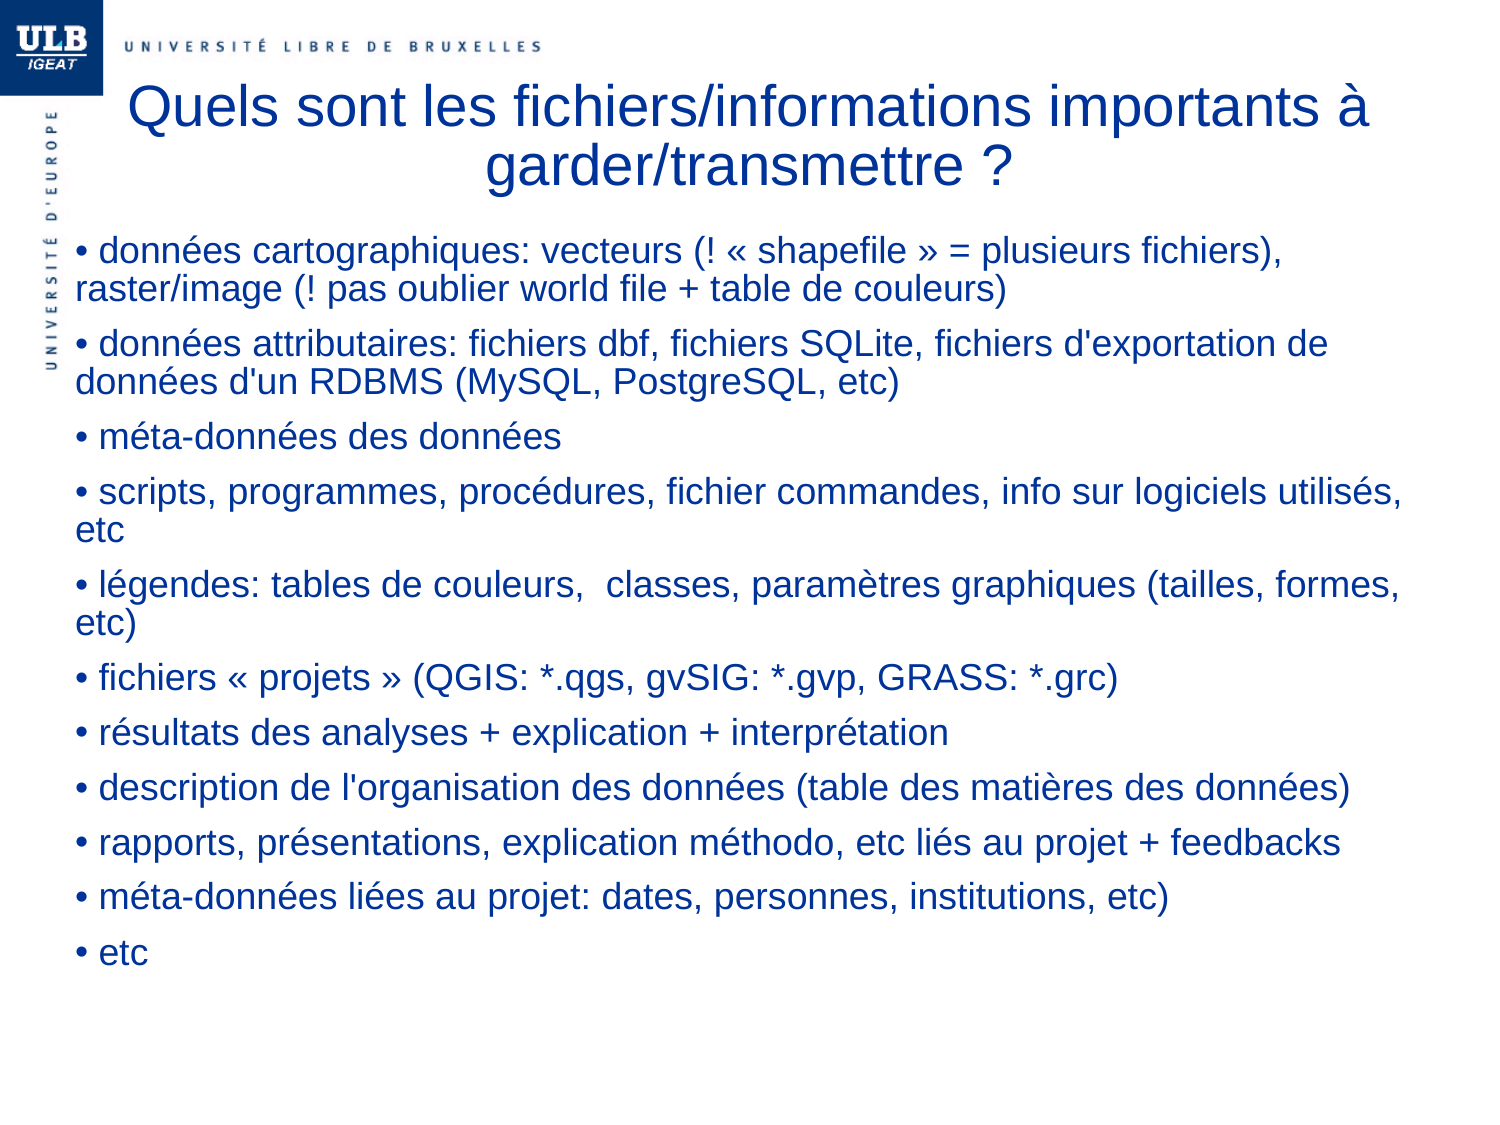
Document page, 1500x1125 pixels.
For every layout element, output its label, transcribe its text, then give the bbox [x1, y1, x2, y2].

title Quels sont les fichiers/informations importants à garder/transmettre ? [74, 21, 1425, 232]
list données cartographiques: vecteurs (! « shapefile » = plusieurs fichiers), raster/image (! pas oublier world file + table de couleurs) données attributaires: fichiers dbf, fichiers SQLite, fichiers d'exportation de données d'un RDBMS (MySQL, PostgreSQL, etc) méta-données des données scripts, programmes, procédures, fichier commandes, info sur logiciels utilisés, etc légendes: tables de couleurs, classes, paramètres graphiques (tailles, formes, etc) fichiers « projets » (QGIS: *.qgs, gvSIG: *.gvp, GRASS: *.grc) résultats des analyses + explication + interprétation description de l'organisation des données (table des matières des données) rapports, présentations, explication méthodo, etc liés au projet + feedbacks méta-données liées au projet: dates, personnes, institutions, etc) etc [74, 232, 1425, 1064]
picture [0, 0, 1500, 1125]
